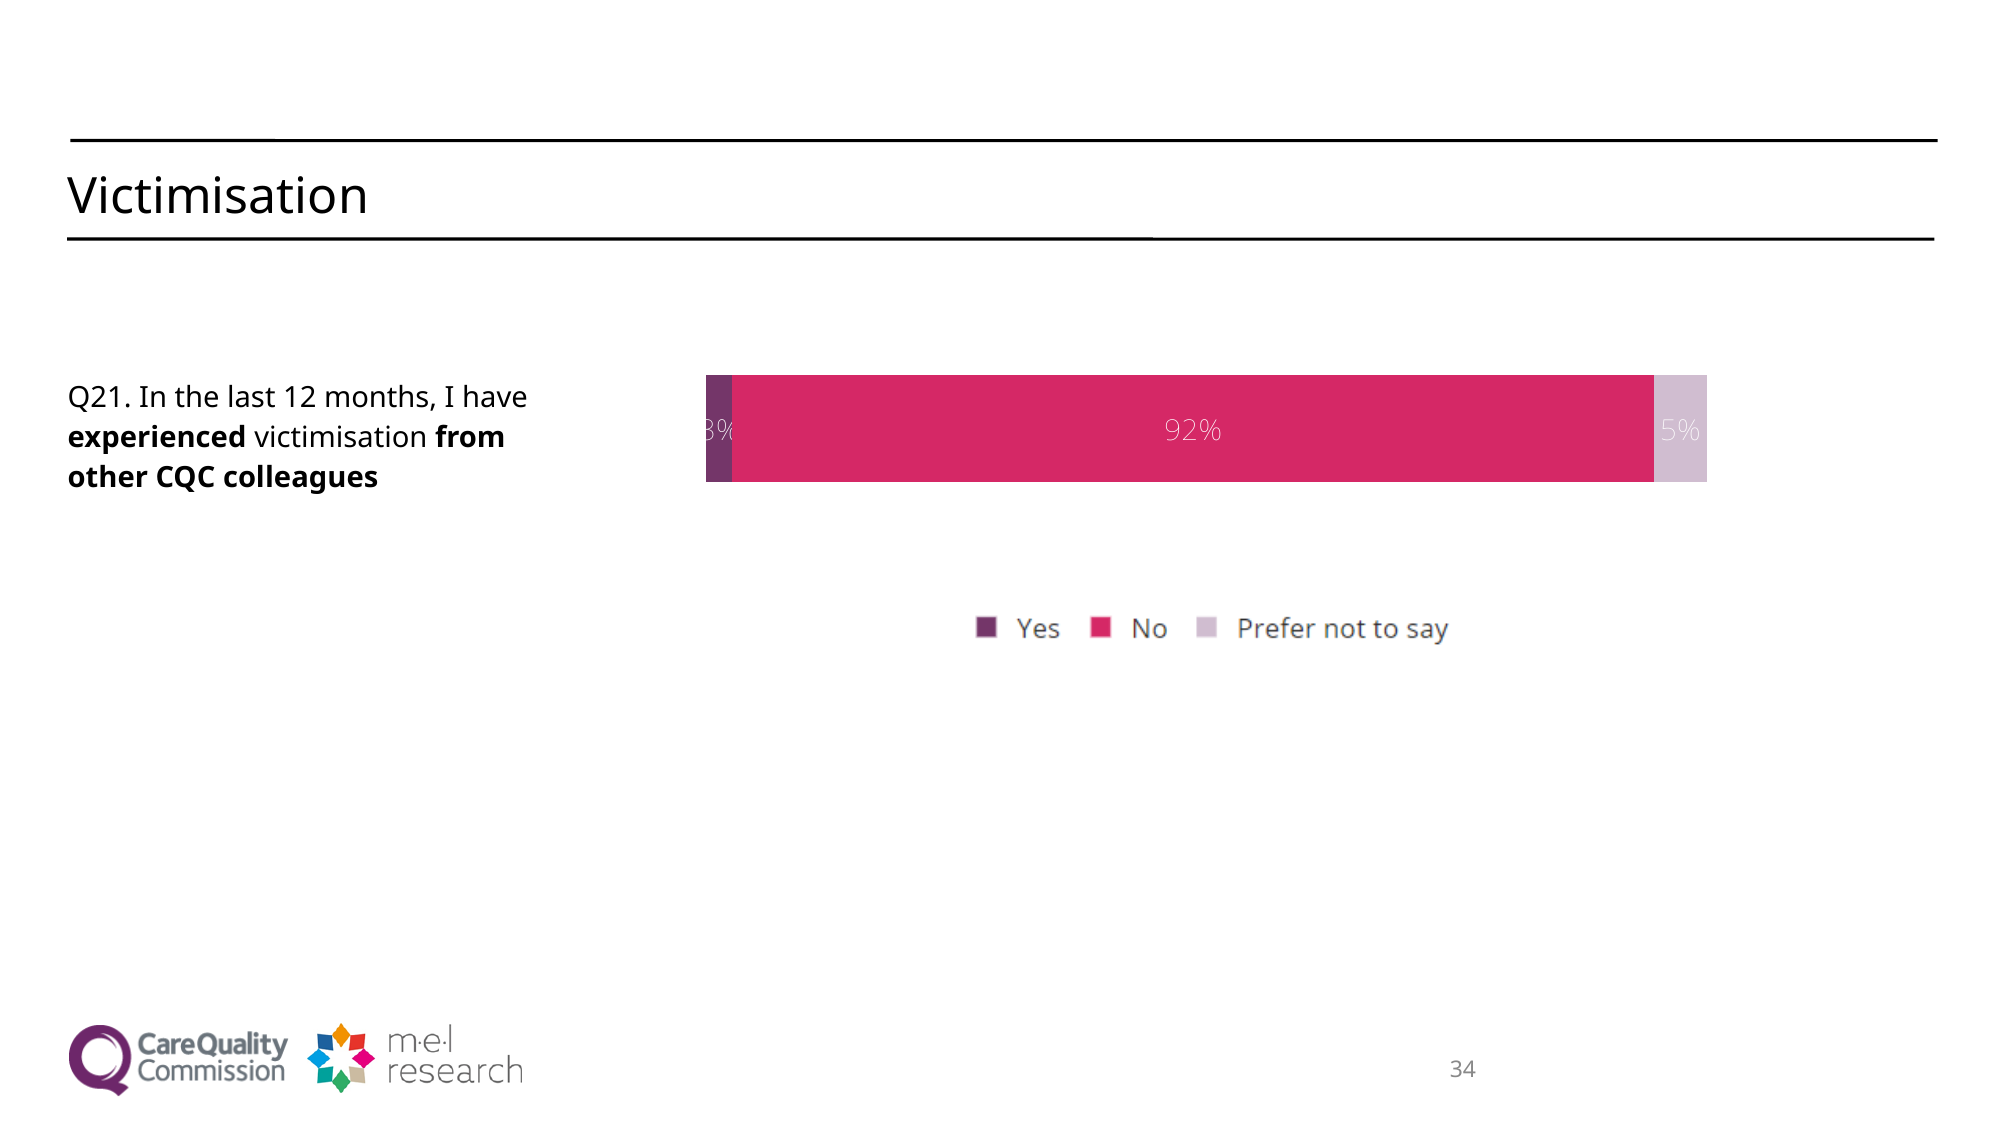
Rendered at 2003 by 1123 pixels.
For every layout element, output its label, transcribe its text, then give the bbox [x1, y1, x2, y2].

picture [971, 611, 1457, 651]
picture [307, 1023, 522, 1093]
picture [695, 332, 1711, 540]
title Victimisation [67, 143, 1935, 232]
text_box Q21. In the last 12 months, I have experienced victimisation from other CQC colleagues [68, 370, 588, 493]
text_box 34 [1434, 1039, 1902, 1100]
picture [67, 1023, 291, 1099]
